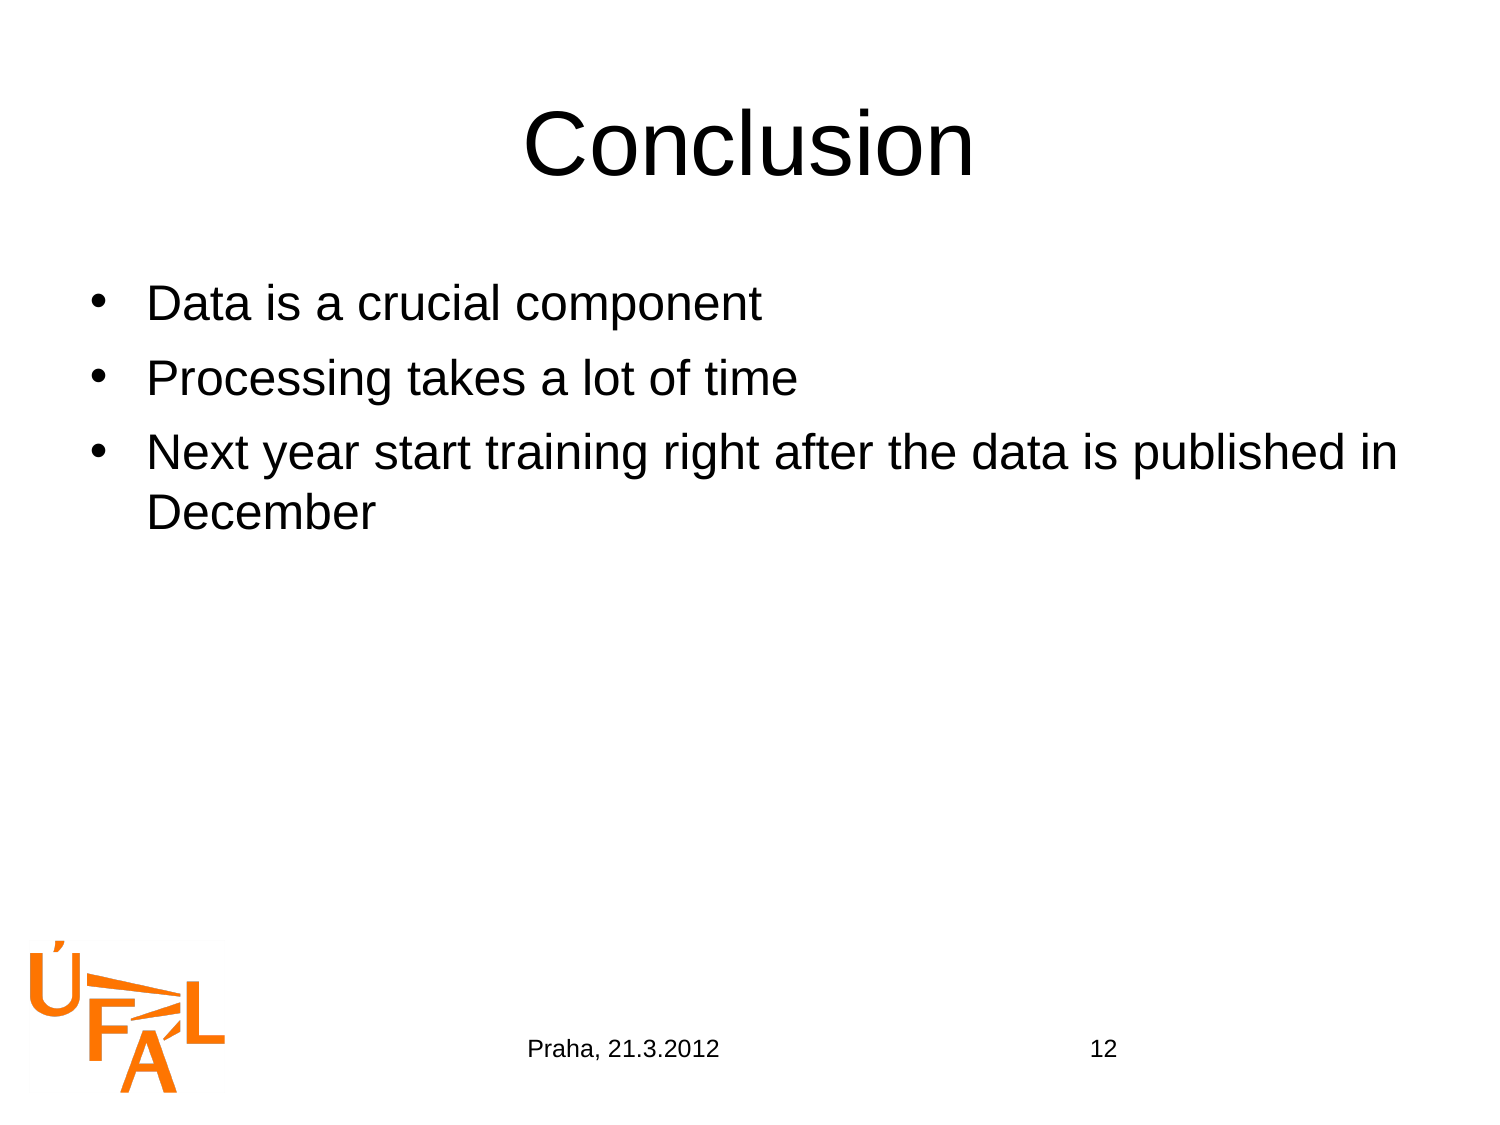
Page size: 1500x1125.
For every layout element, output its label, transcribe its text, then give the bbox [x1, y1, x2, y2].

picture [29, 940, 225, 1093]
list Data is a crucial component Processing takes a lot of time Next year start training right after the data is published in December [75, 262, 1426, 988]
title Conclusion [75, 14, 1426, 262]
